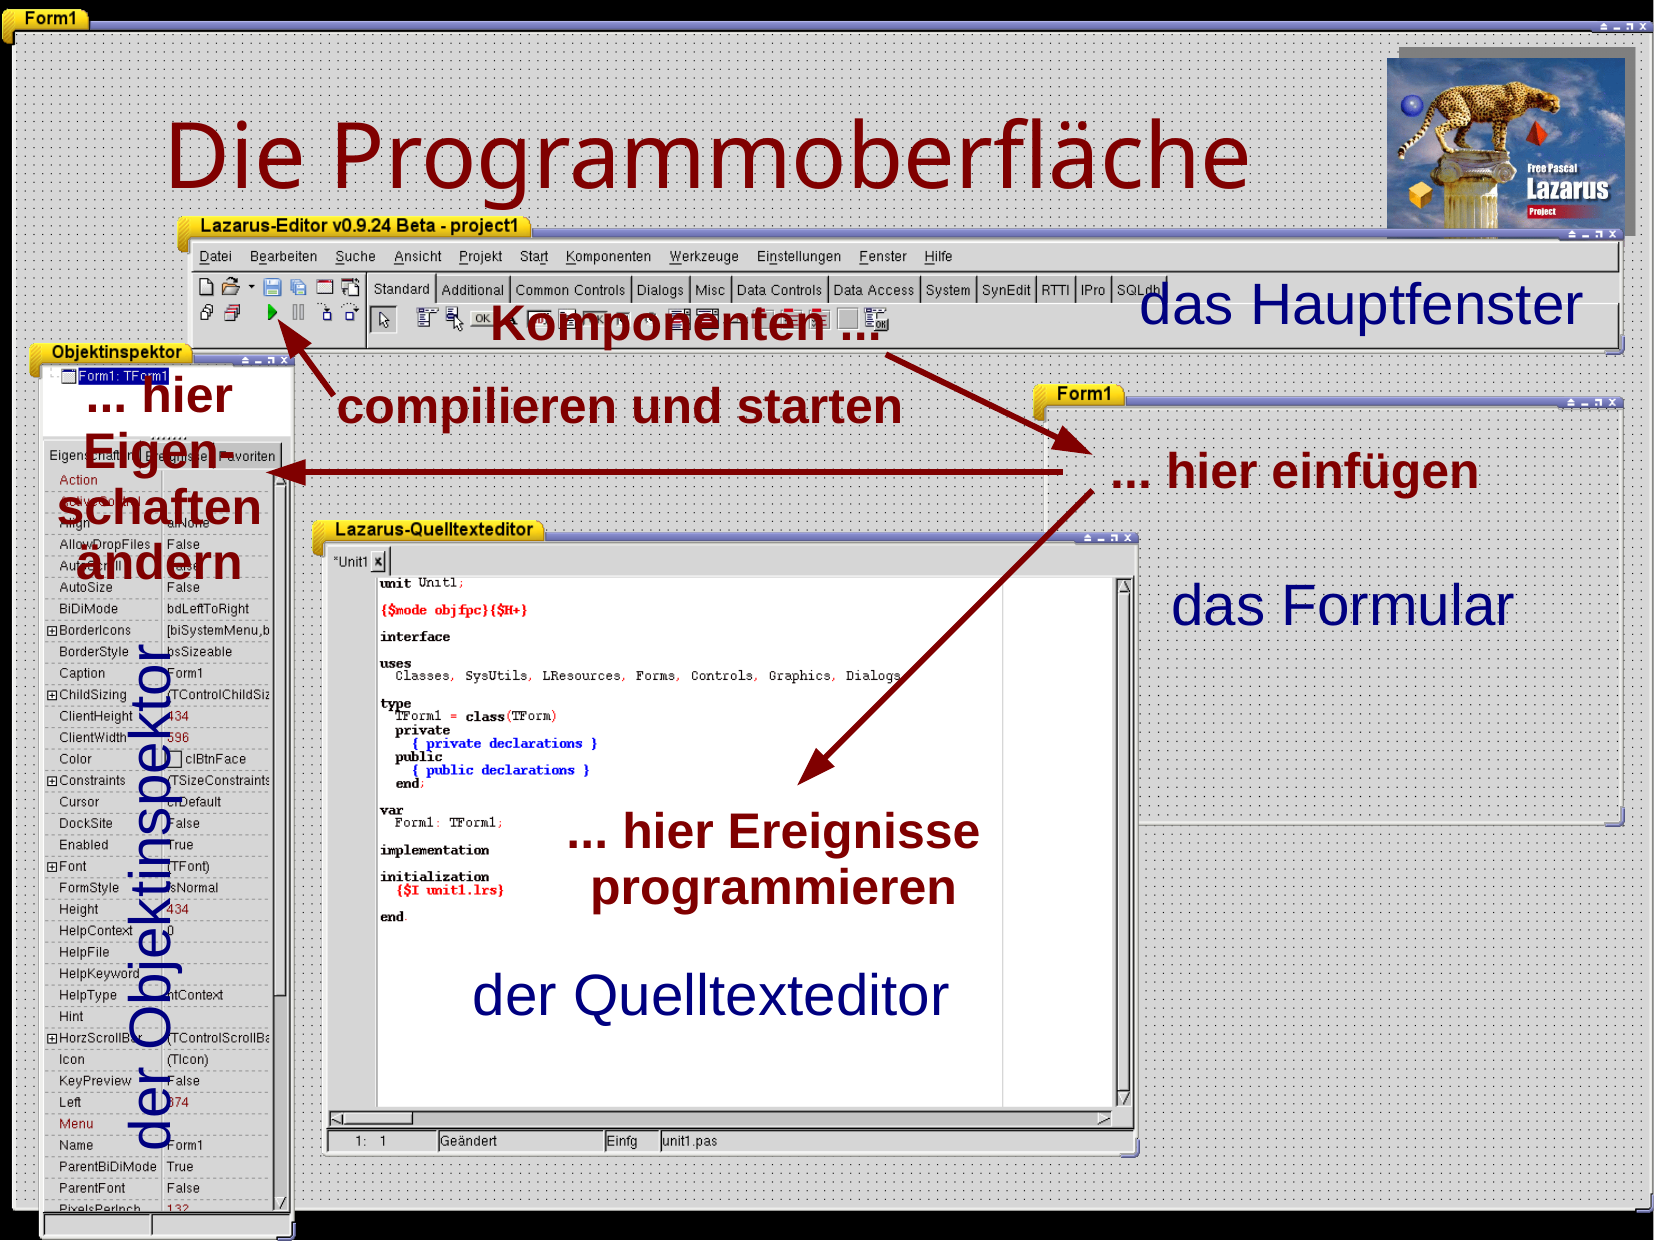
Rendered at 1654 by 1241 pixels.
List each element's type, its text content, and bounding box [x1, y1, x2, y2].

list ... hier Eigen- schaften ändern [41, 367, 278, 591]
list Komponenten ... [472, 295, 945, 355]
title Die Programmoberfläche [29, 49, 1388, 257]
list das Hauptfenster [1122, 271, 1619, 355]
list der Objektinspektor [118, 614, 201, 1199]
list der Quelltexteditor [437, 962, 969, 1046]
list ... hier Ereignisse programmieren [537, 803, 1010, 915]
list compilieren und starten [318, 377, 969, 438]
list ... hier einfügen [1092, 442, 1595, 502]
list das Formular [1140, 572, 1583, 656]
picture [2, 8, 1654, 1241]
